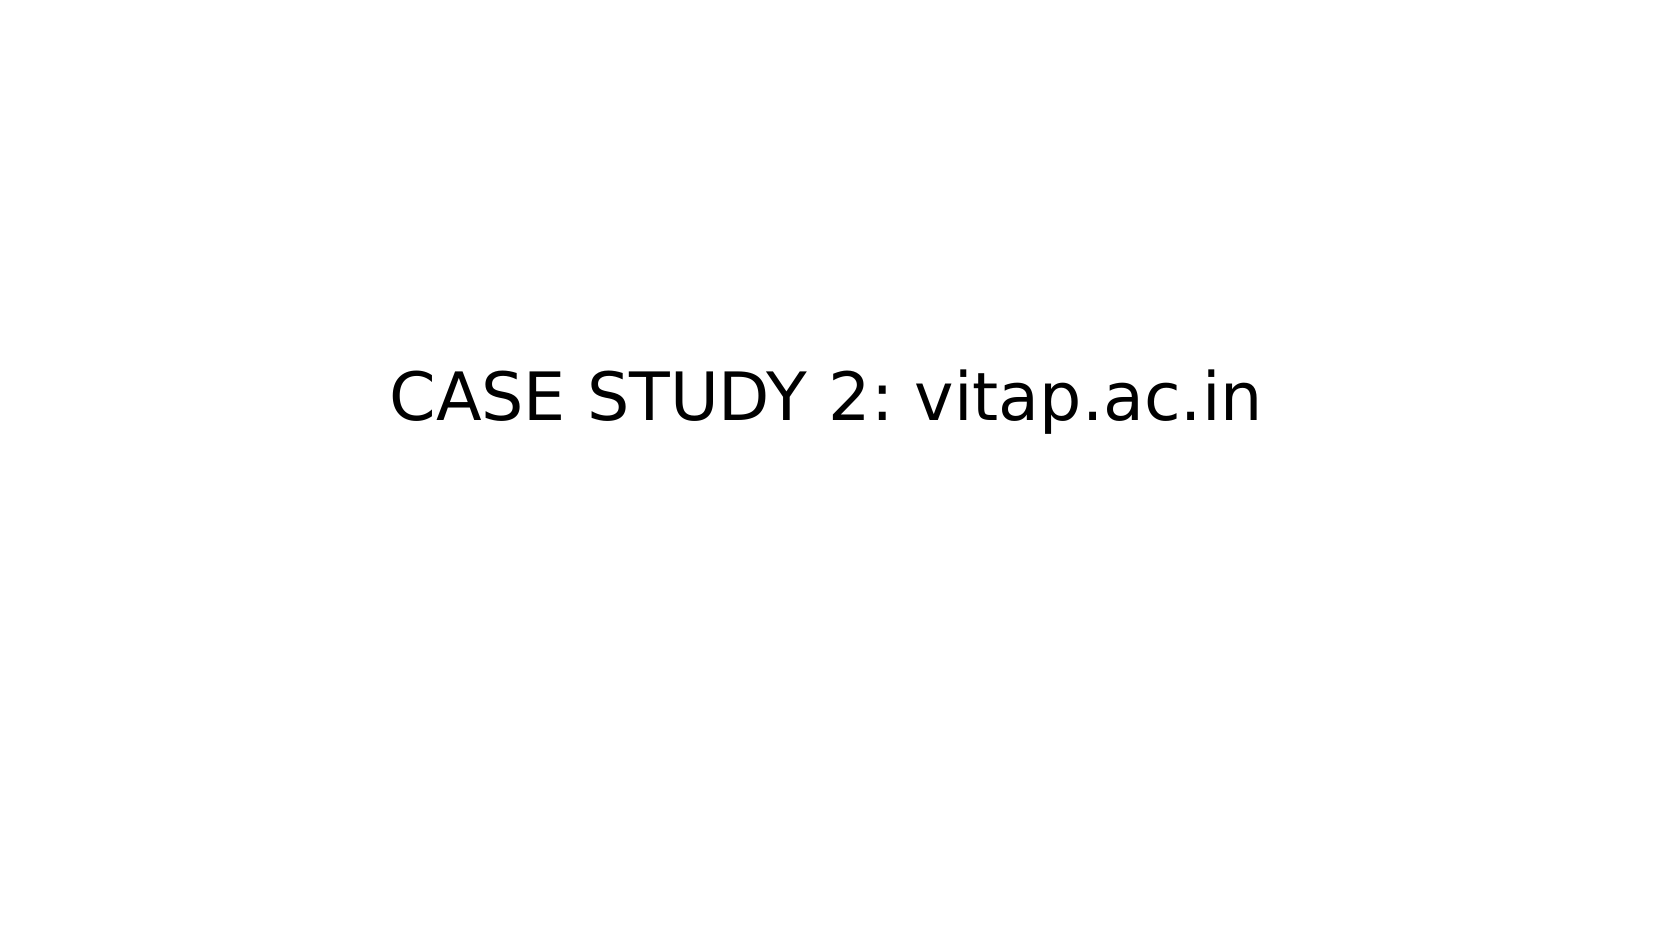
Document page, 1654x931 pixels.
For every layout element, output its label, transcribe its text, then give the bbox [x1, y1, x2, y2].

subtitle CASE STUDY 2: vitap.ac.in [82, 37, 1571, 757]
